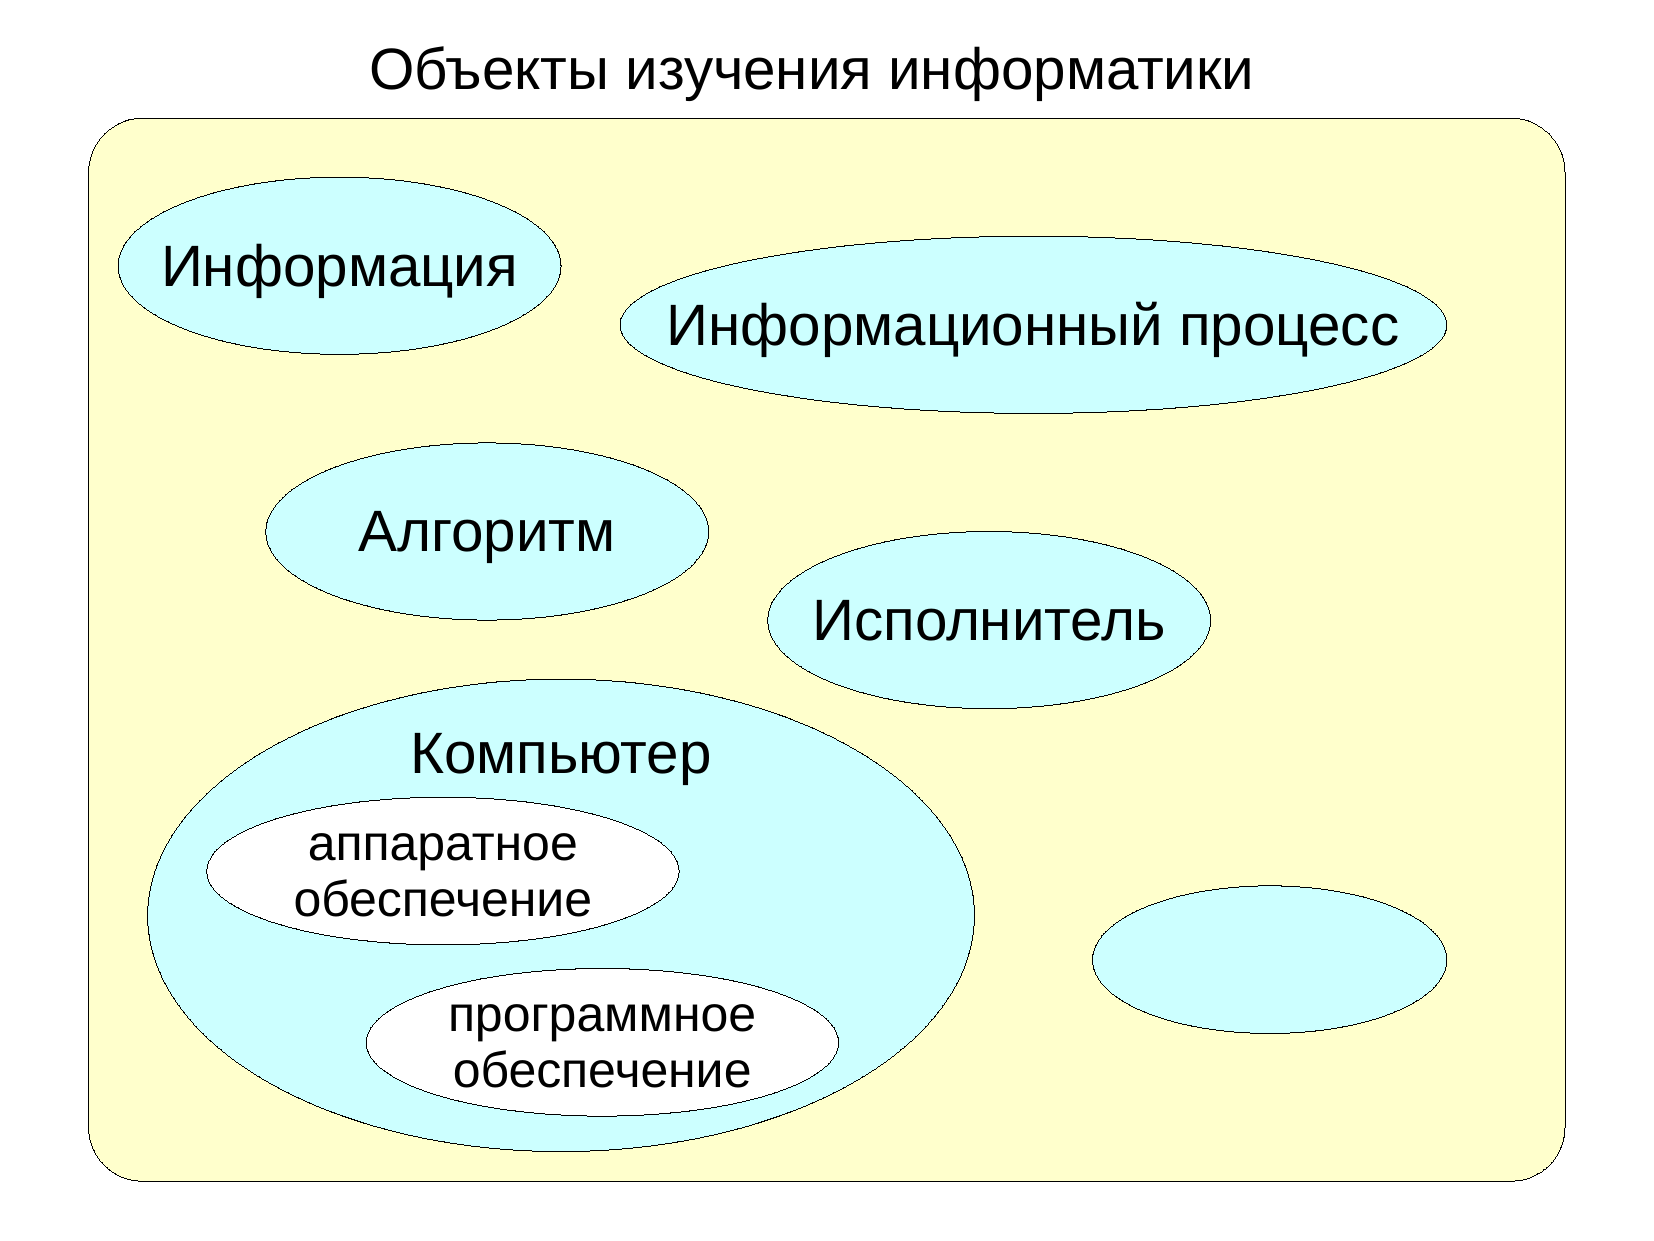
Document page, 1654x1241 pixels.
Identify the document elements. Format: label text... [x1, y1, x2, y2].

text_box Объекты изучения информатики [118, 29, 1506, 110]
text_box аппаратное обеспечение [206, 797, 680, 945]
text_box Исполнитель [767, 531, 1211, 709]
text_box программное обеспечение [366, 968, 839, 1117]
text_box Компьютер [147, 679, 975, 1152]
text_box Информация [118, 177, 562, 355]
text_box [88, 118, 1566, 1182]
text_box Алгоритм [265, 442, 709, 621]
text_box Информационный процесс [620, 236, 1447, 414]
